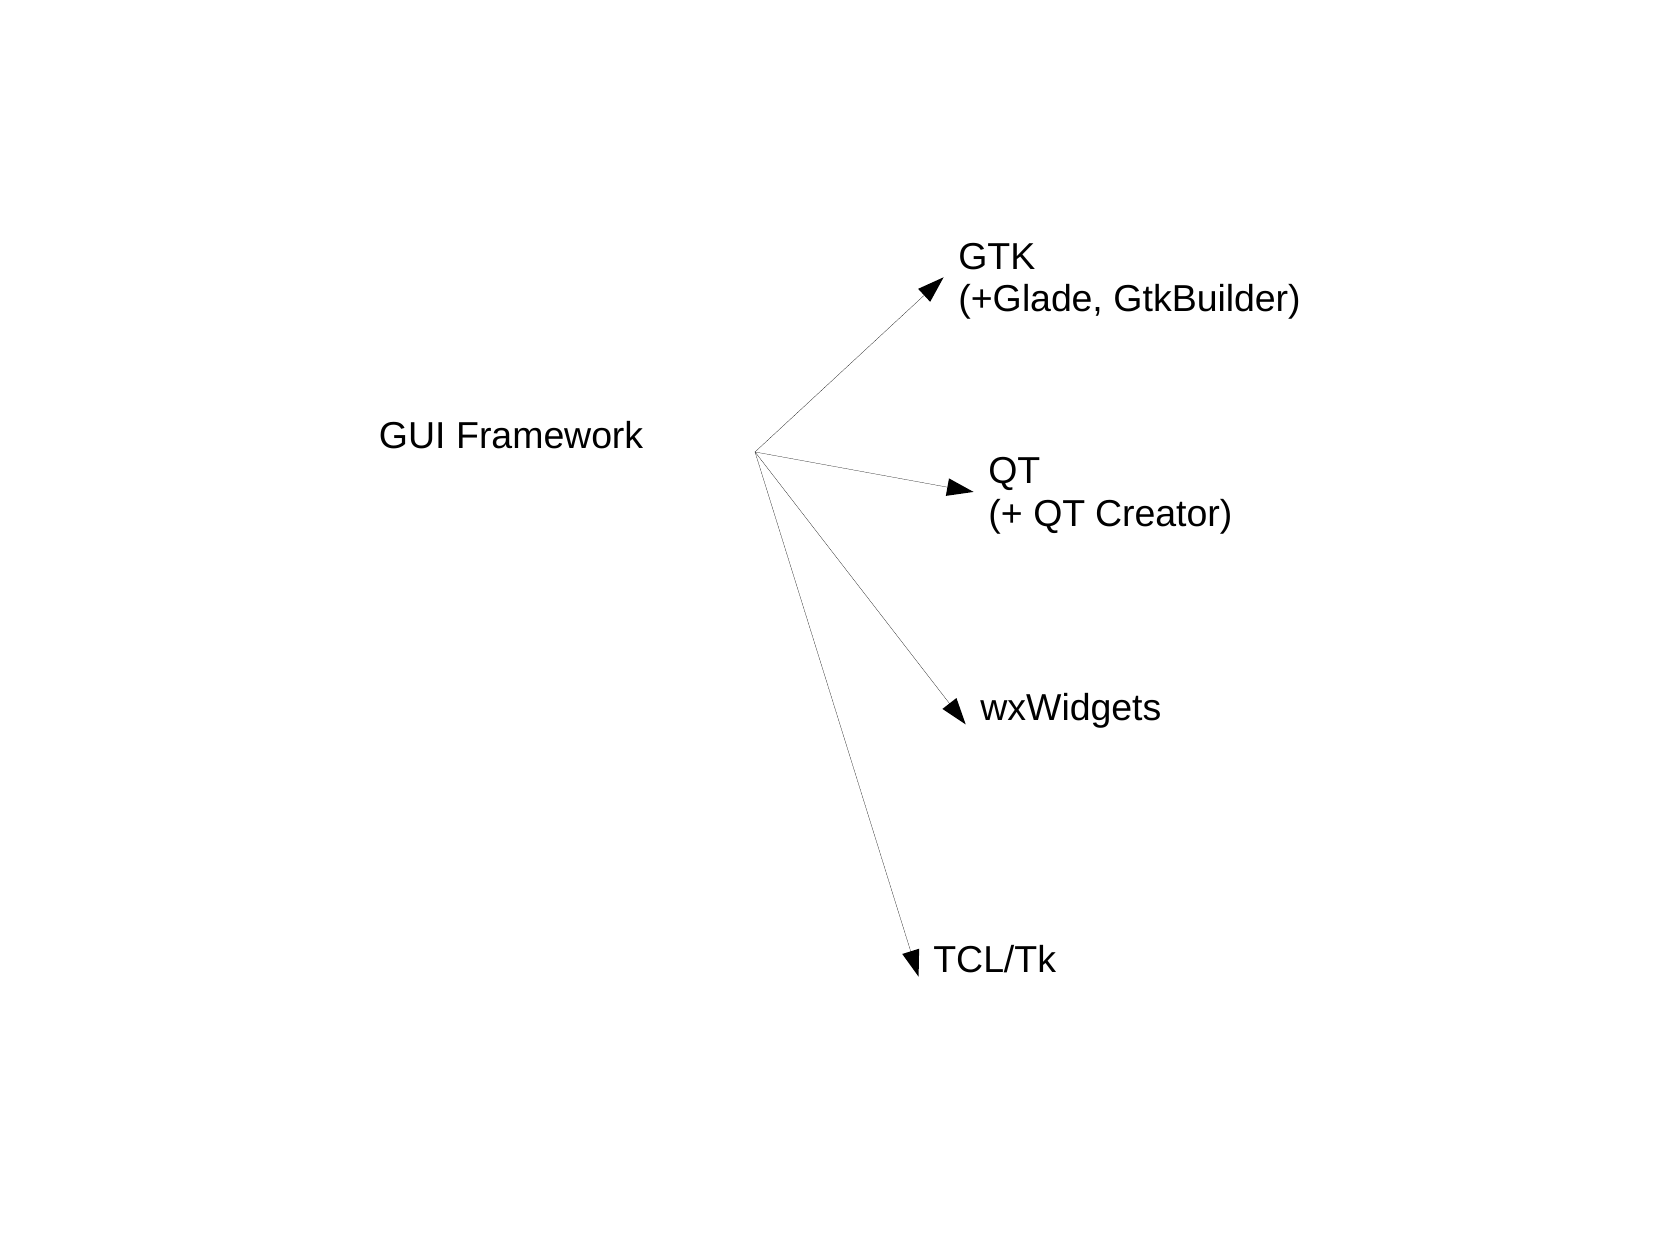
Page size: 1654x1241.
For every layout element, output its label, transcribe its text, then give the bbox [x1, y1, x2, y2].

text_box QT (+ QT Creator) [973, 442, 1248, 542]
text_box GTK (+Glade, GtkBuilder) [943, 227, 1316, 327]
text_box GUI Framework [364, 406, 756, 498]
text_box TCL/Tk [918, 931, 1123, 1022]
text_box wxWidgets [965, 679, 1246, 770]
